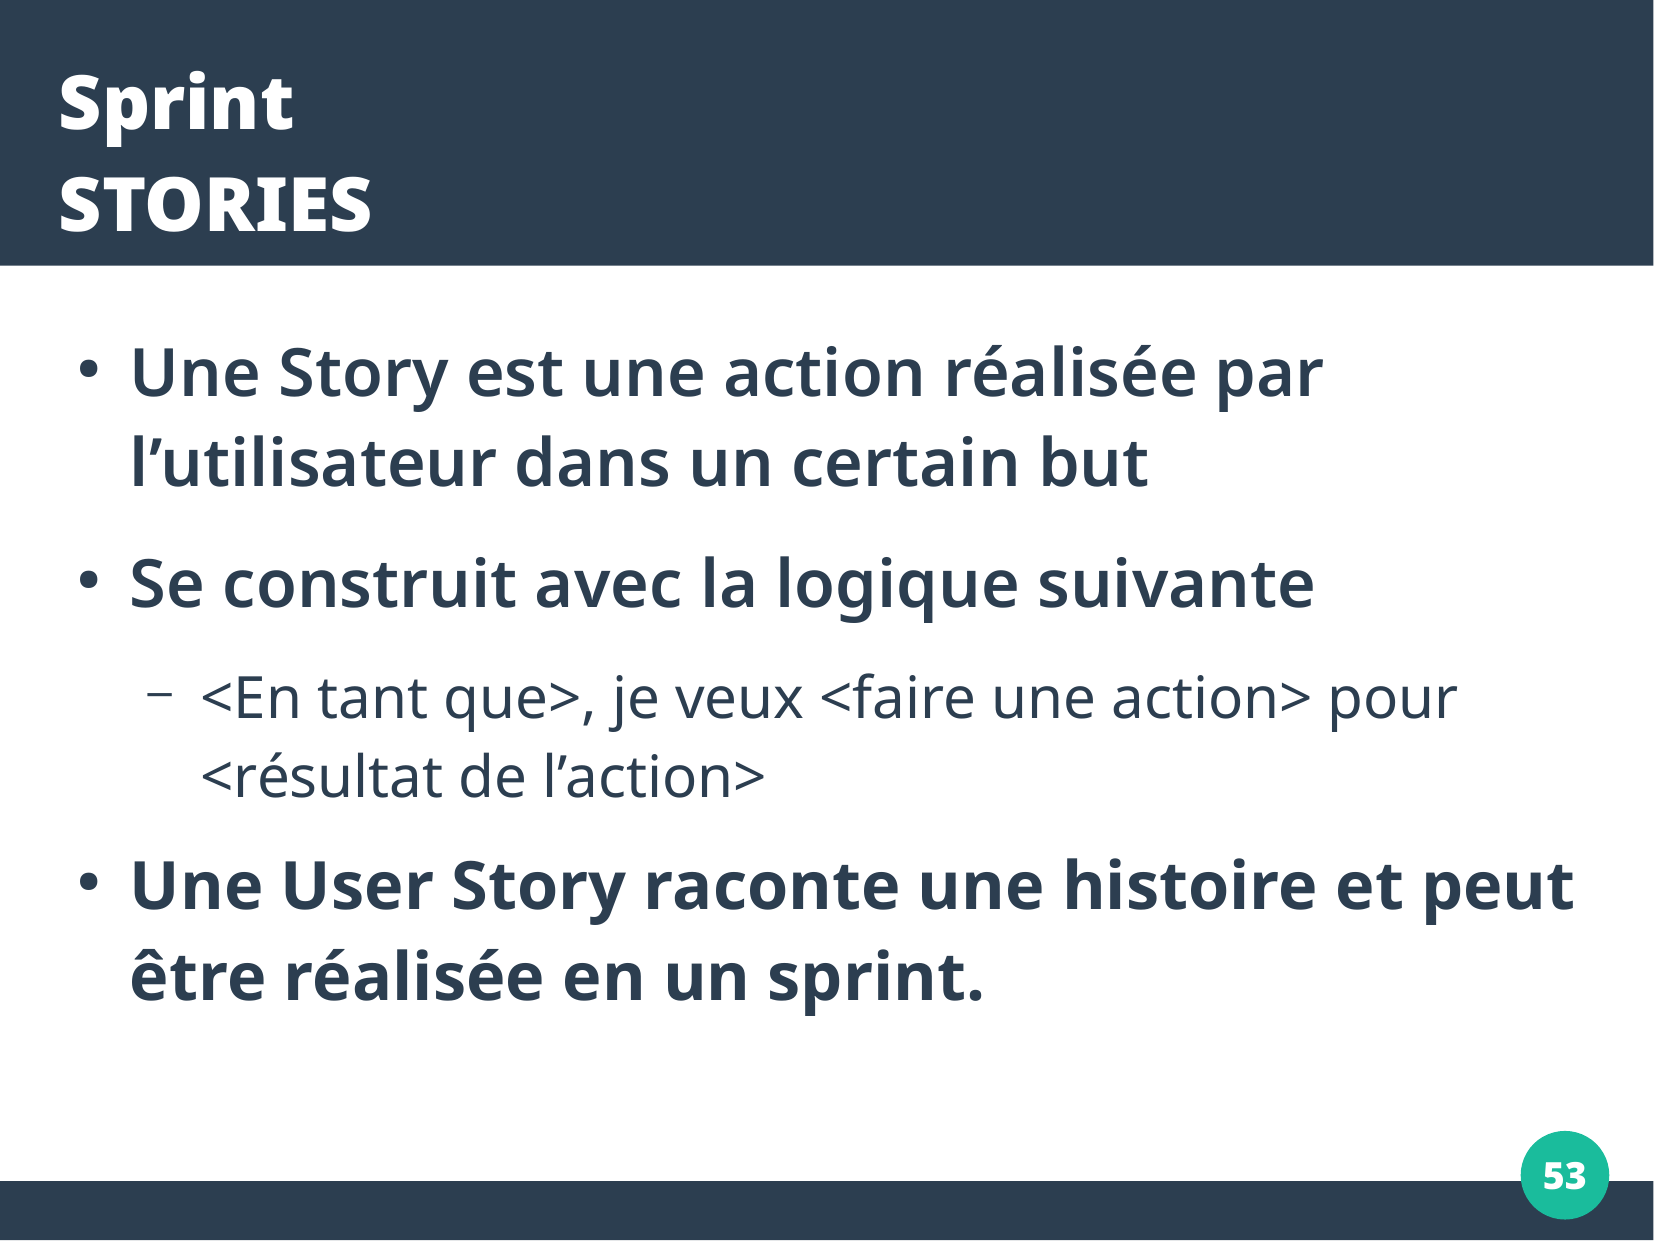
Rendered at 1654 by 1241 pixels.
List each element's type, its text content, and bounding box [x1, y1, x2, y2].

title Sprint STORIES [59, 49, 1595, 207]
list Une Story est une action réalisée par l’utilisateur dans un certain but Se construit avec la logique suivante <En tant que>, je veux <faire une action> pour <résultat de l’action> Une User Story raconte une histoire et peut être réalisée en un sprint. [59, 324, 1595, 1152]
